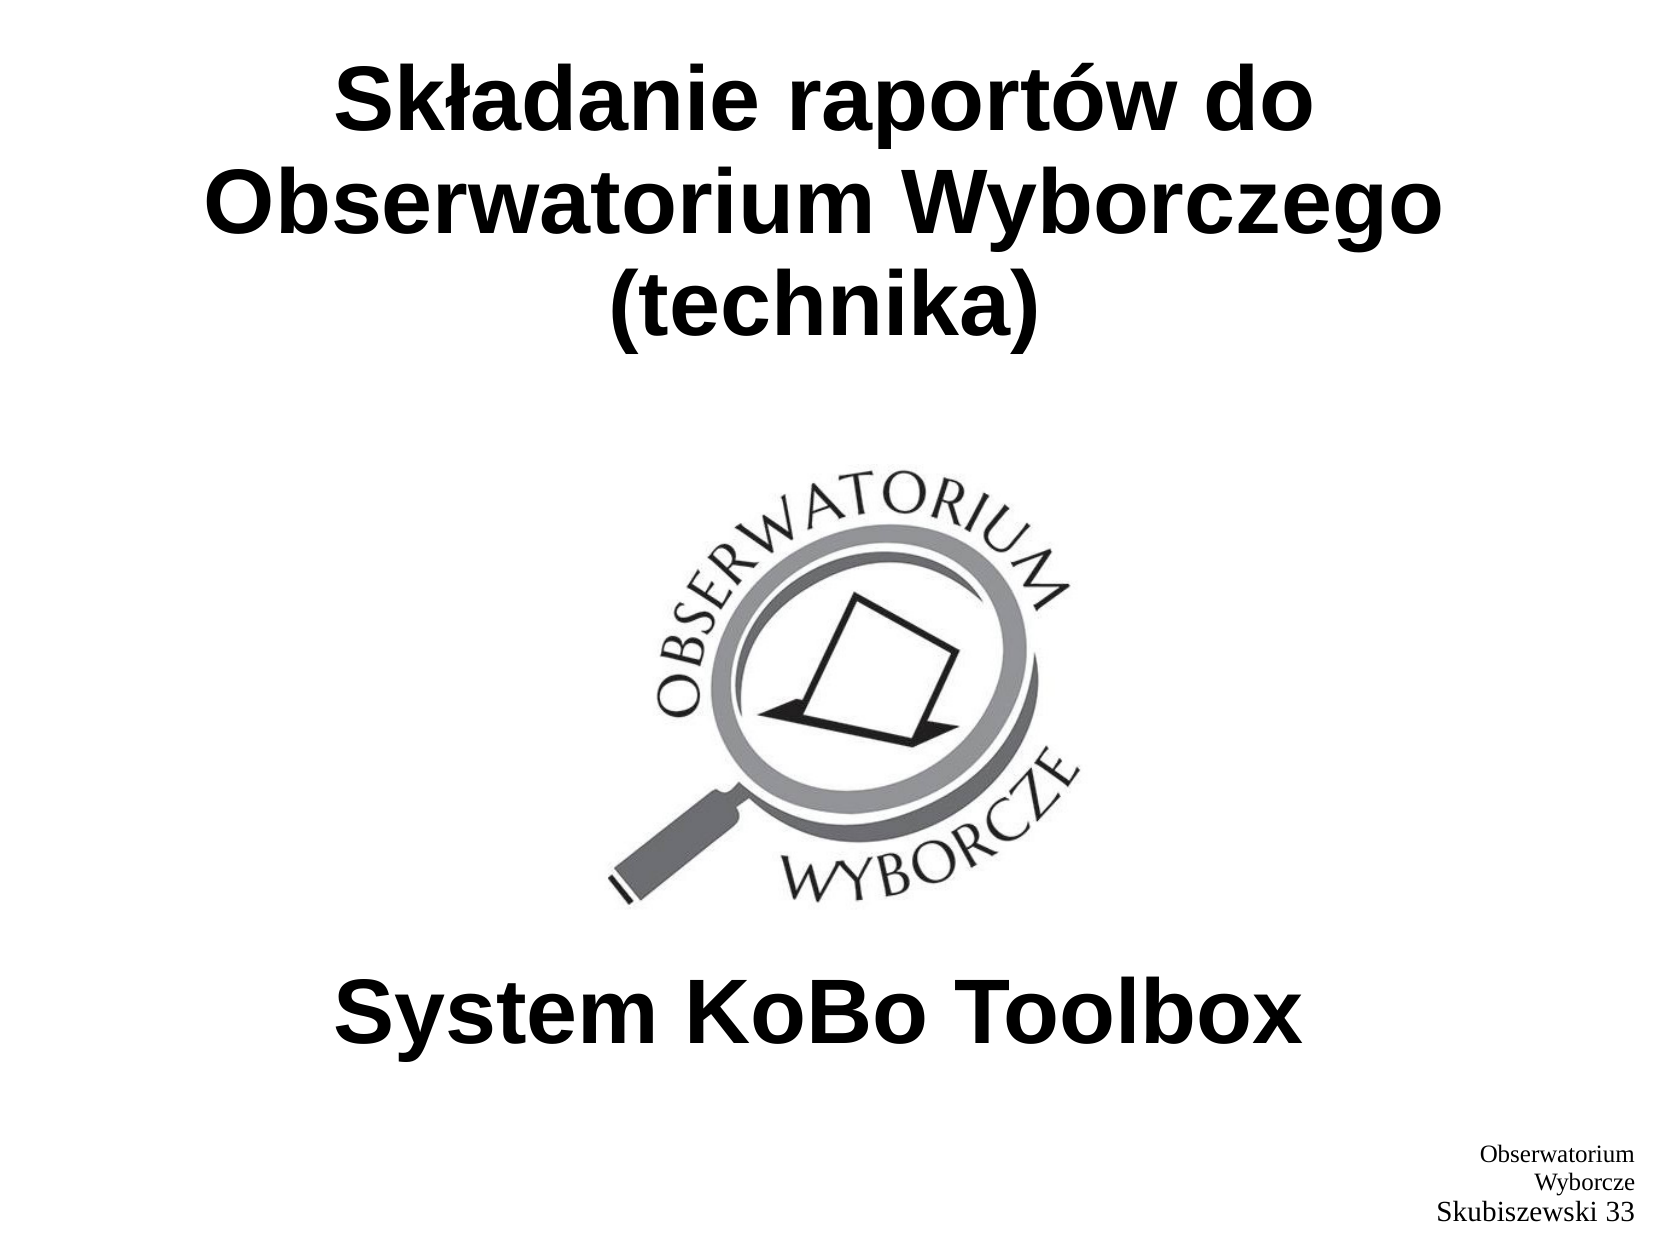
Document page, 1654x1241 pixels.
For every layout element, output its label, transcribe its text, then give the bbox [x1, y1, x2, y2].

picture [450, 464, 1242, 883]
title Składanie raportów do Obserwatorium Wyborczego (technika) [80, 47, 1569, 356]
title System KoBo Toolbox [75, 883, 1564, 1141]
